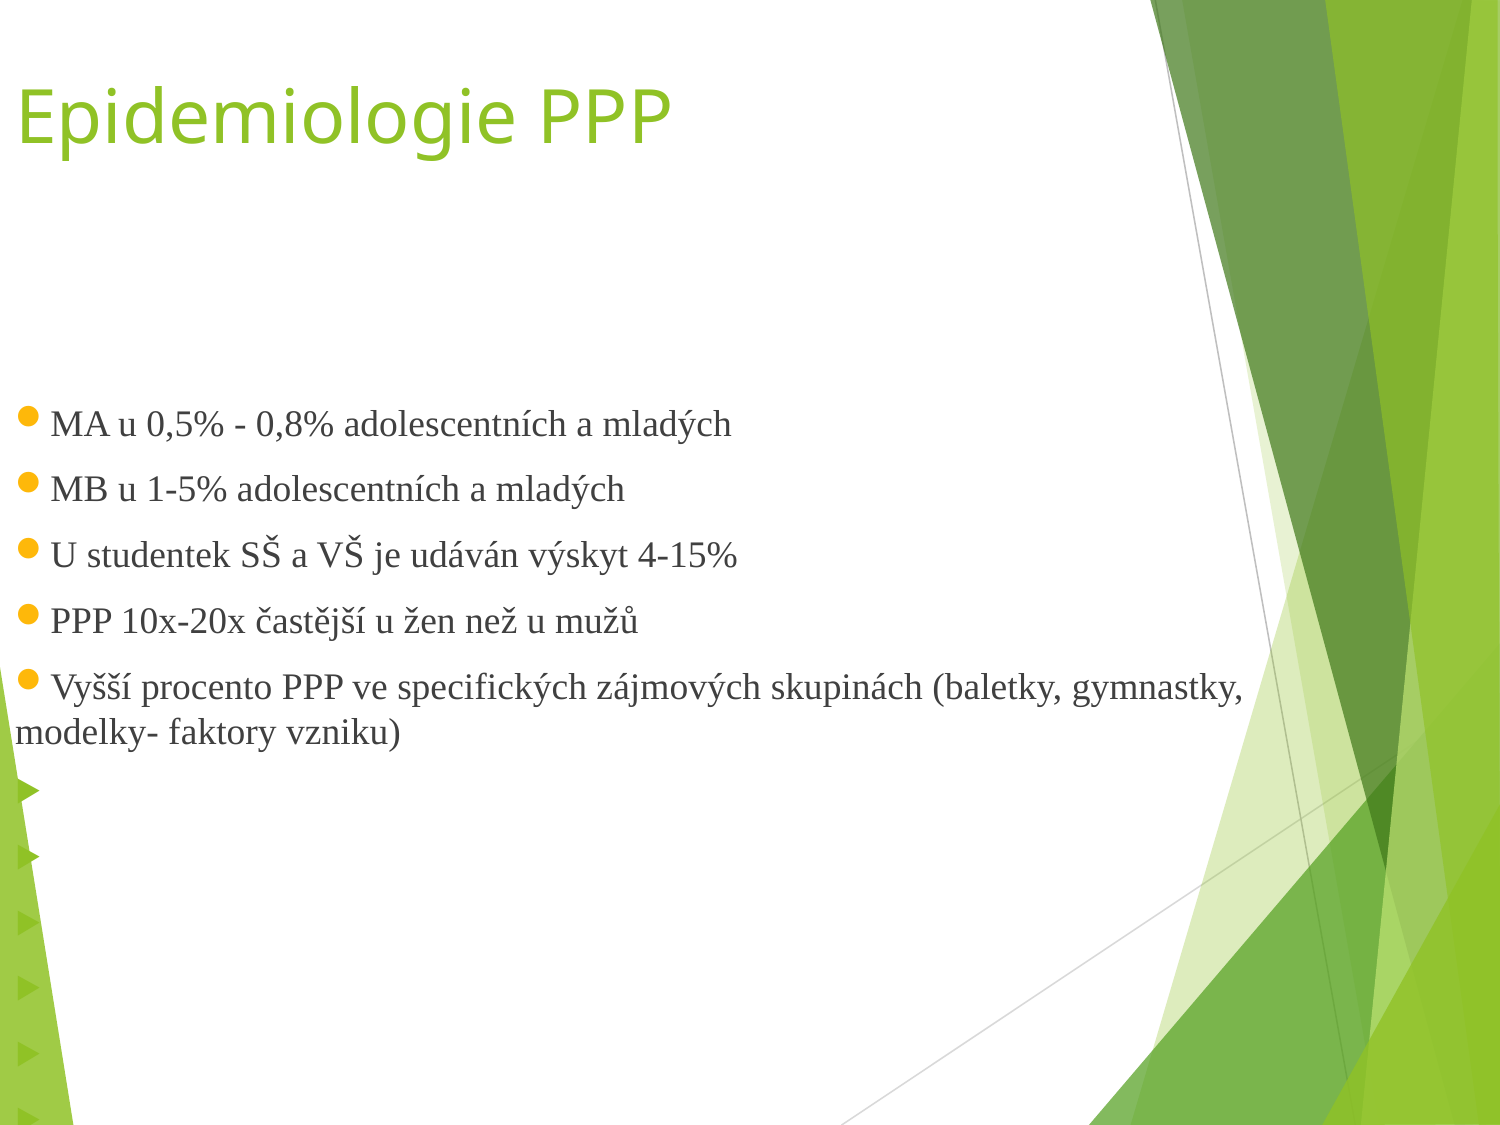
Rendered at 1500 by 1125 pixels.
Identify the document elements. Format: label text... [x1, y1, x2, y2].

title Epidemiologie PPP [0, 0, 1351, 391]
list MA u 0,5% - 0,8% adolescentních a mladých MB u 1-5% adolescentních a mladých U studentek SŠ a VŠ je udáván výskyt 4-15% PPP 10x-20x častější u žen než u mužů Vyšší procento PPP ve specifických zájmových skupinách (baletky, gymnastky, modelky- faktory vzniku) [0, 391, 1351, 1125]
